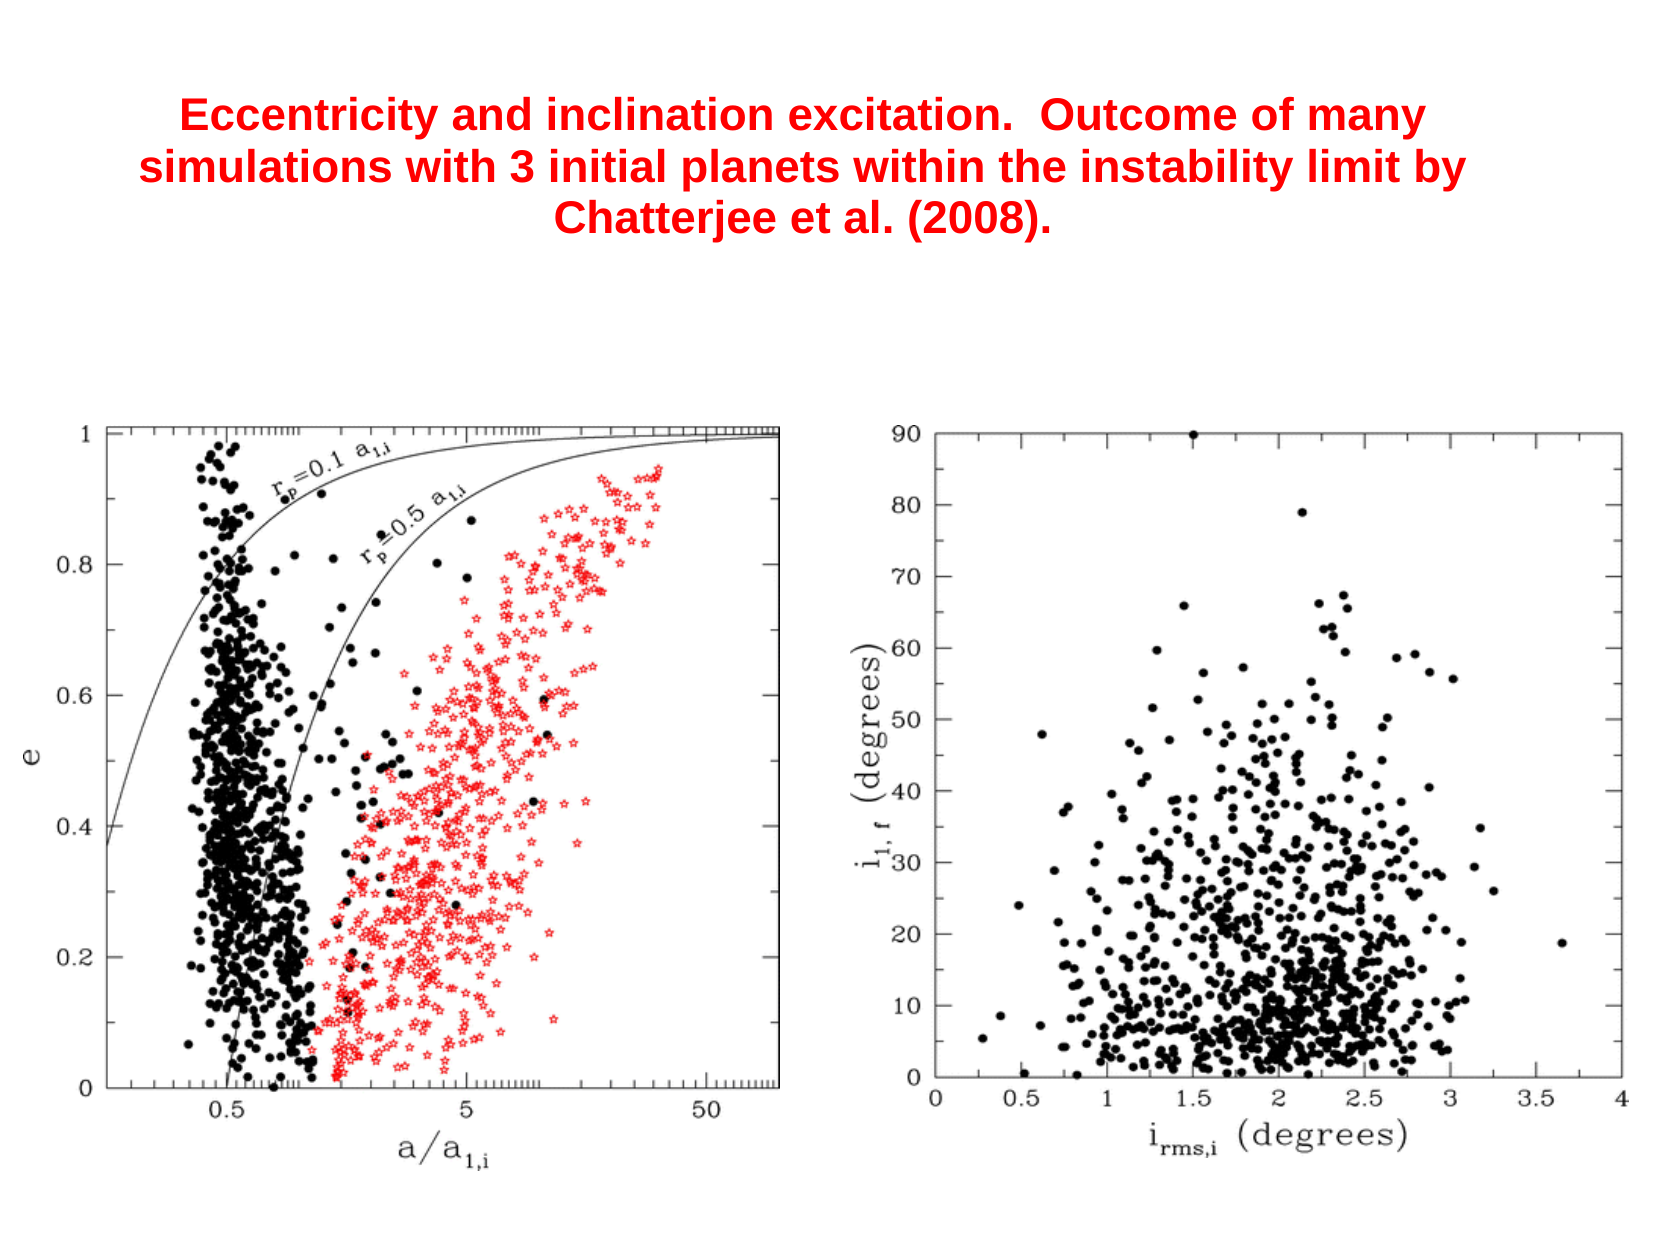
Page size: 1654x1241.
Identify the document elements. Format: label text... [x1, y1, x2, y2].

text_box Eccentricity and inclination excitation. Outcome of many simulations with 3 initial planets within the instability limit by Chatterjee et al. (2008). [82, 82, 1524, 251]
picture [850, 425, 1629, 1158]
picture [23, 425, 780, 1171]
